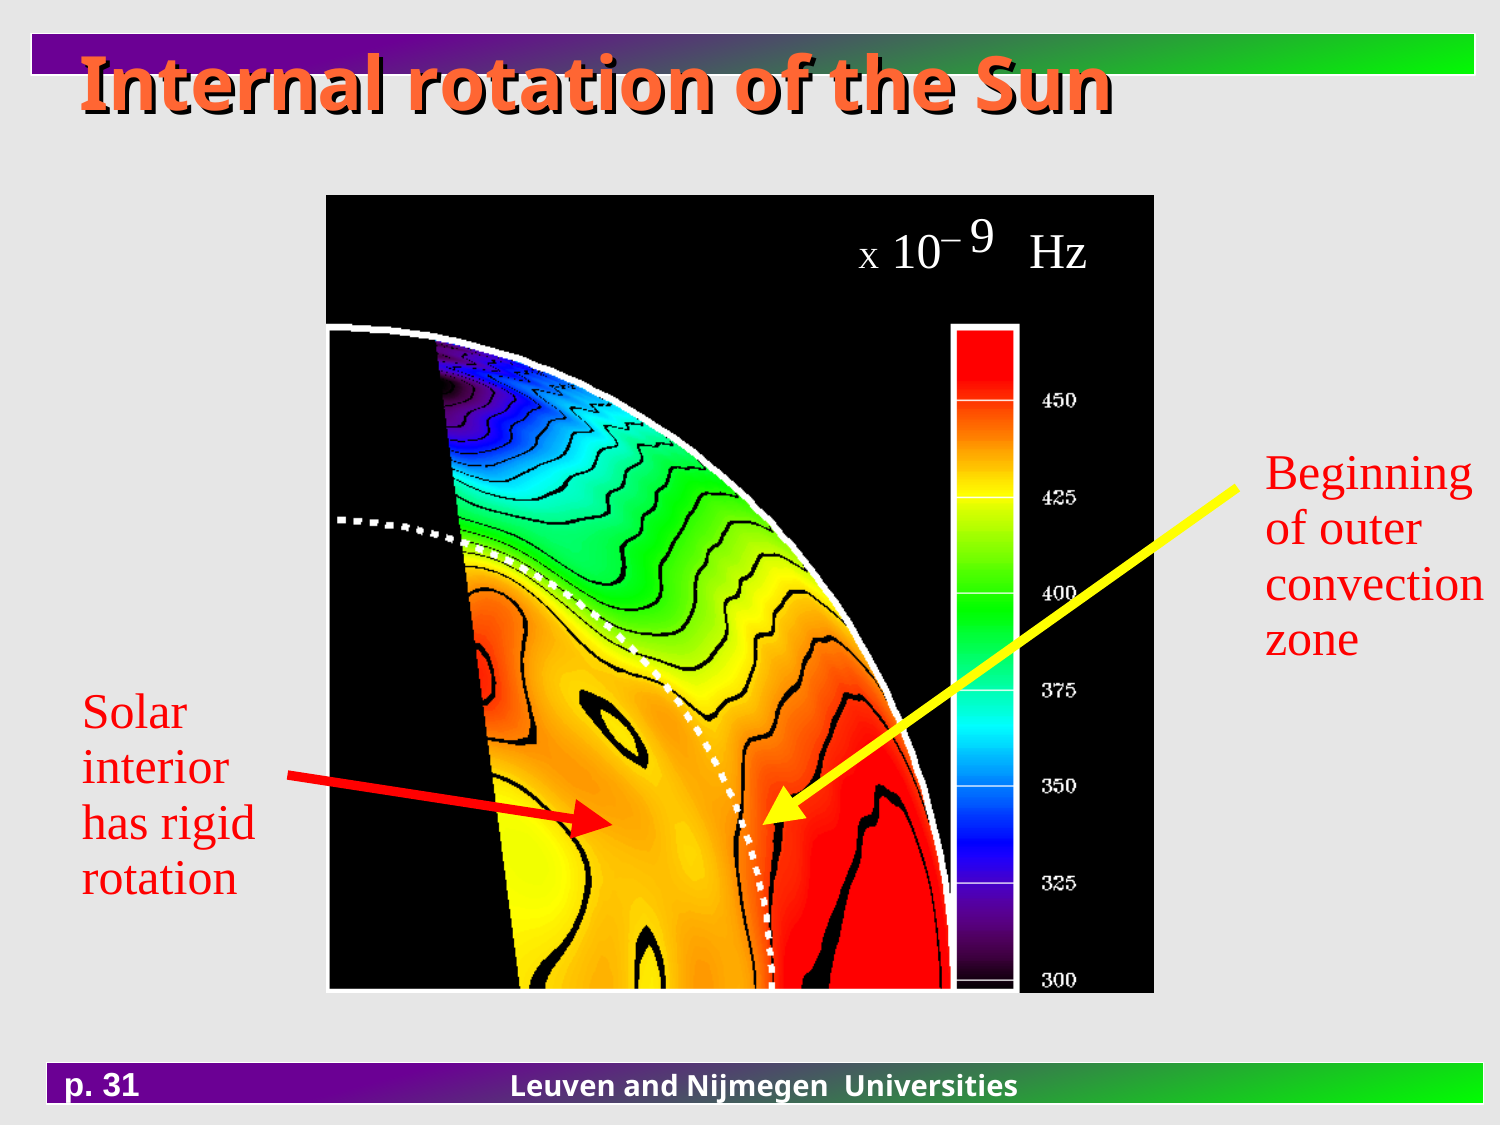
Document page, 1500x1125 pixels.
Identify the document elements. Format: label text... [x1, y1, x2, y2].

picture [326, 195, 1154, 993]
text_box X 10¯ Hz [858, 223, 1094, 285]
text_box 9 [969, 208, 1035, 264]
text_box Solar interior has rigid rotation [66, 676, 284, 933]
text_box Beginning of outer convection zone [1249, 437, 1500, 694]
title Internal rotation of the Sun [64, 21, 1500, 141]
